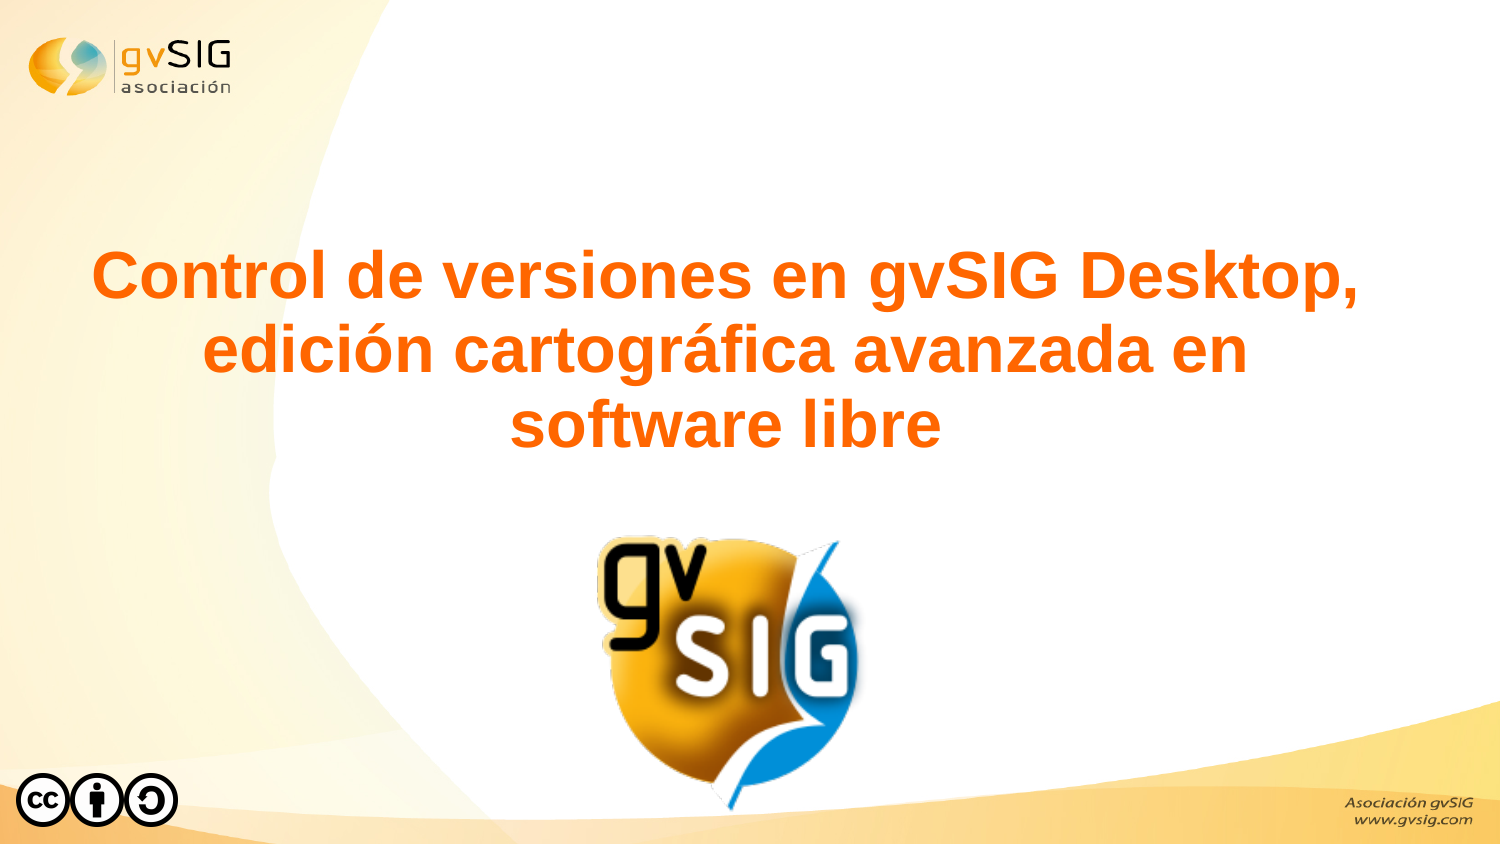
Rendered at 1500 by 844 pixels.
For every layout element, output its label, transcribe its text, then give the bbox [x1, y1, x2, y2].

text_box Control de versiones en gvSIG Desktop, edición cartográfica avanzada en software libre [70, 230, 1382, 581]
picture [0, 0, 1500, 844]
